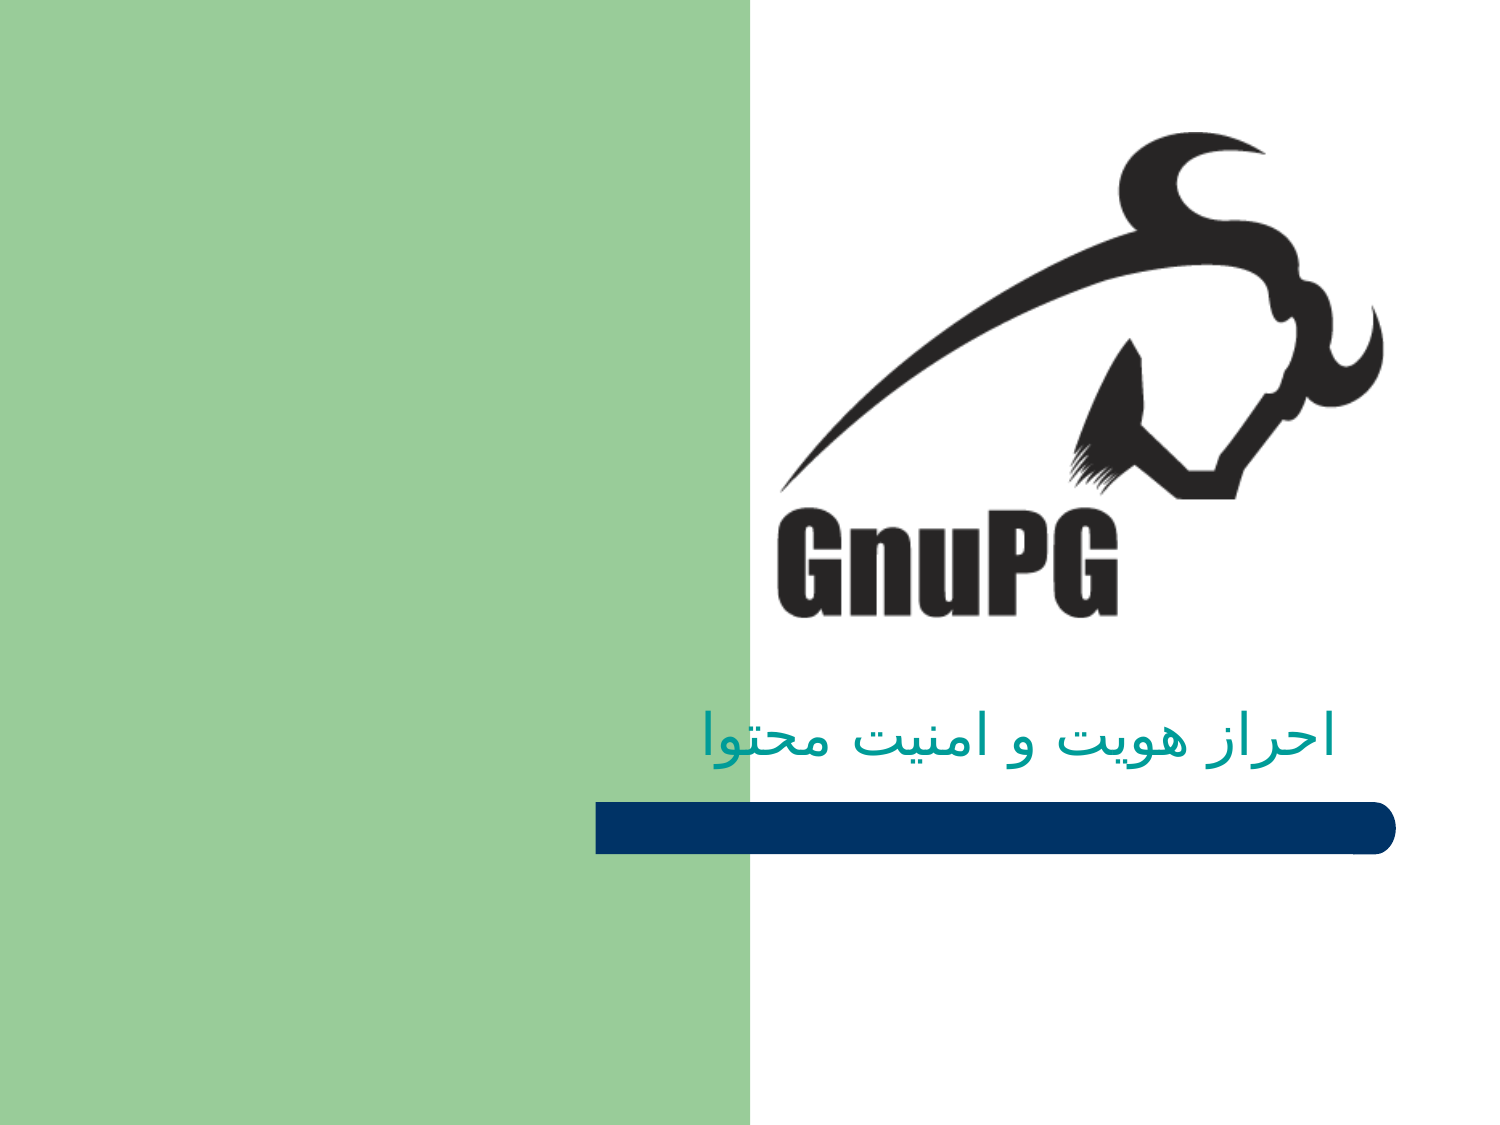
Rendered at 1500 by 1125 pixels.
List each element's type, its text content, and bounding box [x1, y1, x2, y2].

subtitle احراز هویت و امنیت محتوا [600, 487, 1353, 777]
picture [774, 132, 1388, 620]
